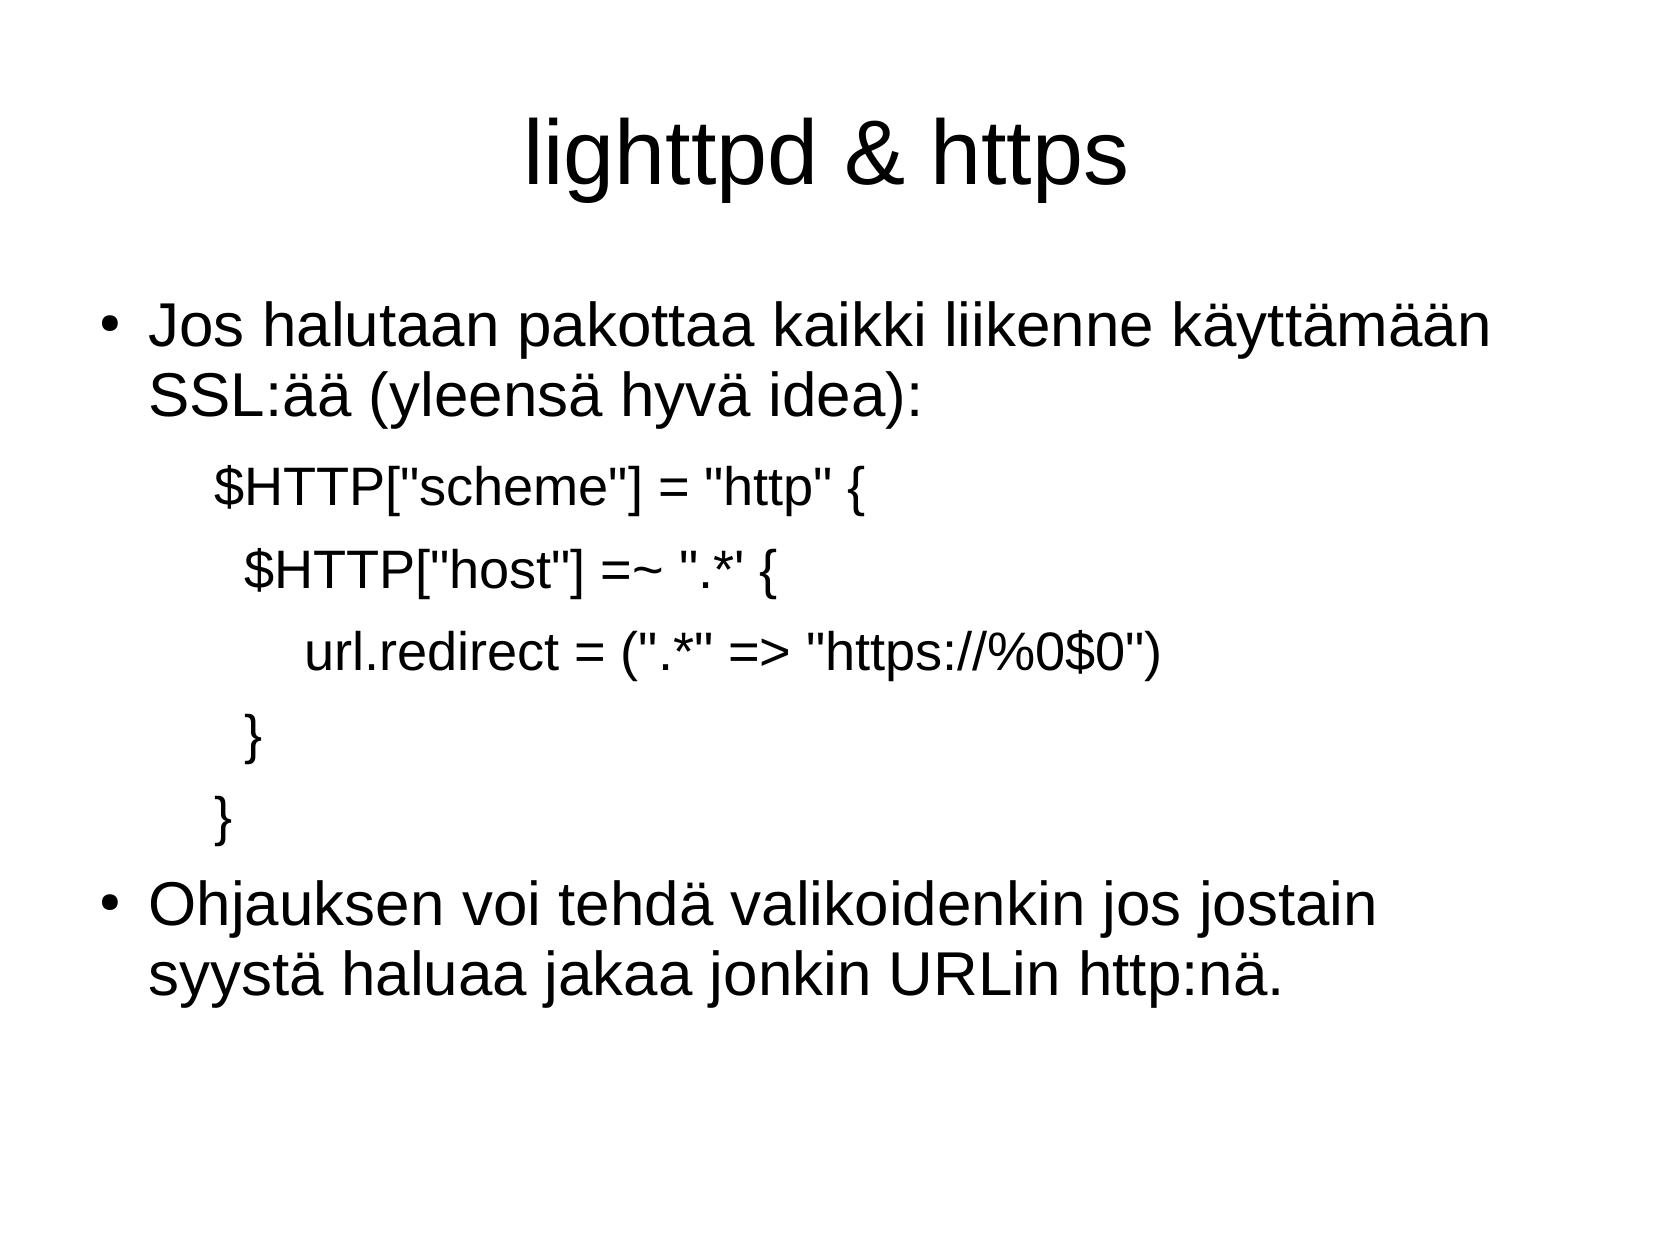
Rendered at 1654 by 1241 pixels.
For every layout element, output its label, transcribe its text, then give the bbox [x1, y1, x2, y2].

list Jos halutaan pakottaa kaikki liikenne käyttämään SSL:ää (yleensä hyvä idea): $HTTP["scheme"] = "http" { $HTTP["host"] =~ ".*' { url.redirect = (".*" => "https://%0$0") } } Ohjauksen voi tehdä valikoidenkin jos jostain syystä haluaa jakaa jonkin URLin http:nä. [82, 290, 1571, 1010]
title lighttpd & https [82, 49, 1571, 257]
